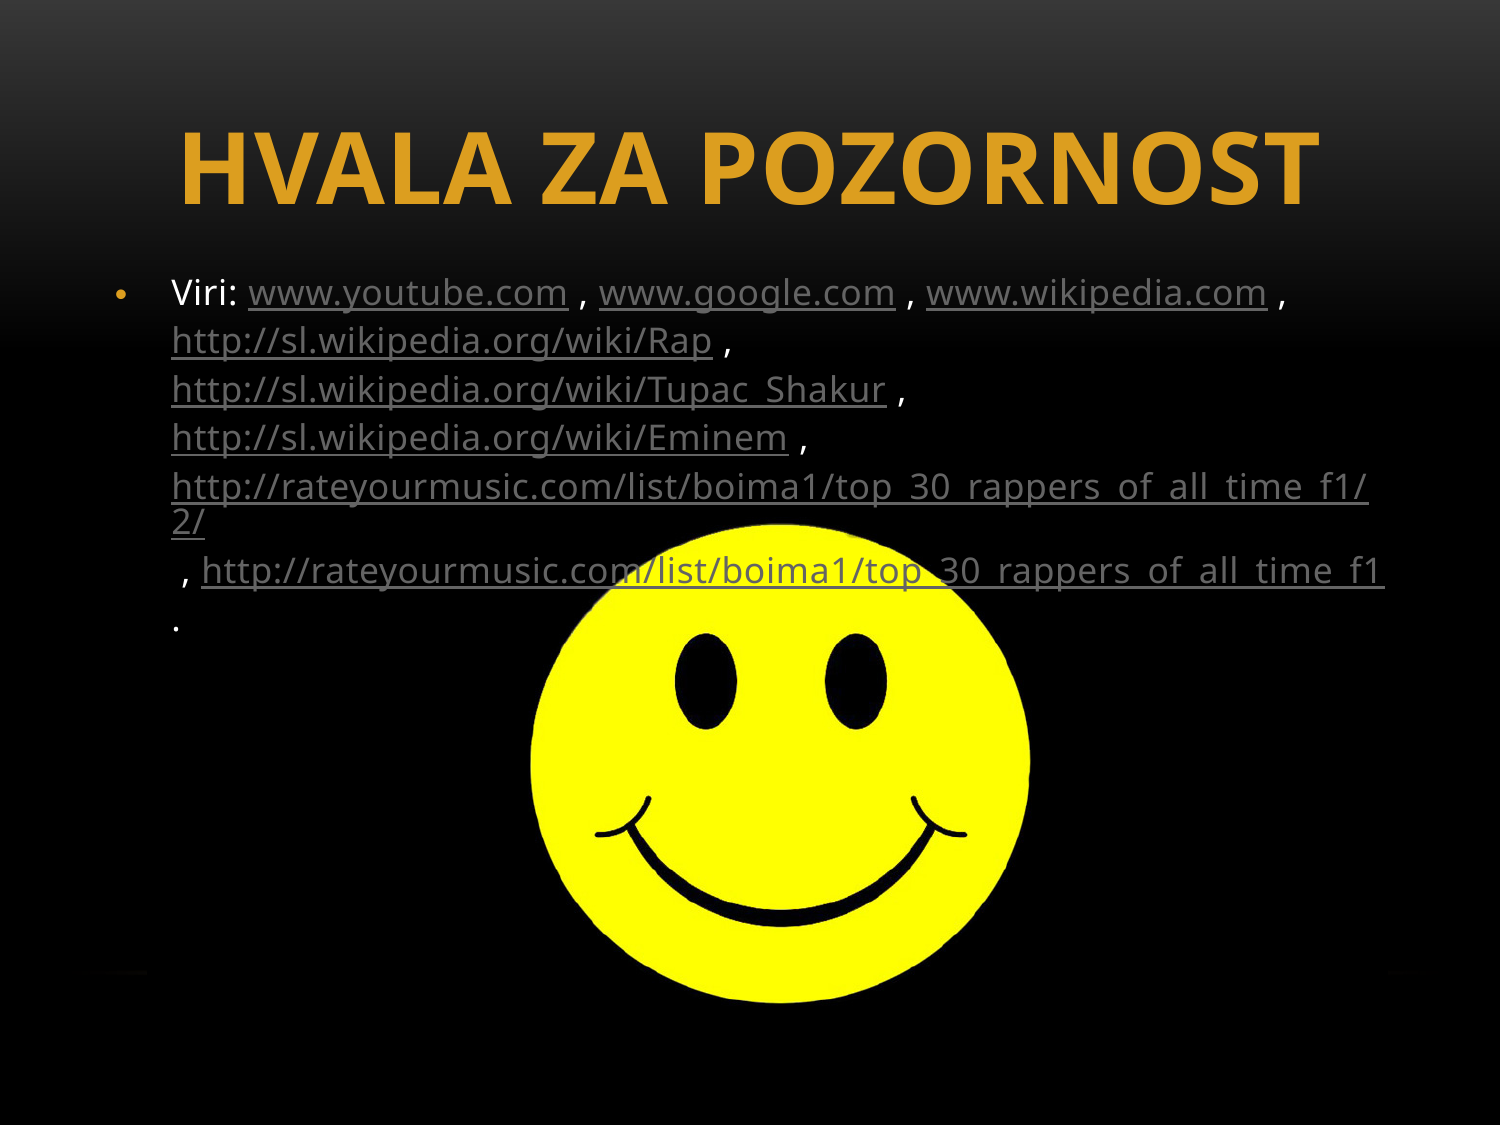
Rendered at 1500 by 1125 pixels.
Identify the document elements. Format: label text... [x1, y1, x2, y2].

title HVALA ZA POZORNOST [99, 45, 1400, 233]
list Viri: www.youtube.com , www.google.com , www.wikipedia.com , http://sl.wikipedia.org/wiki/Rap , http://sl.wikipedia.org/wiki/Tupac_Shakur , http://sl.wikipedia.org/wiki/Eminem , http://rateyourmusic.com/list/boima1/top_30_rappers_of_all_time_f1/2/ , http://rateyourmusic.com/list/boima1/top_30_rappers_of_all_time_f1 . [99, 262, 1400, 938]
picture [0, 0, 1500, 1125]
